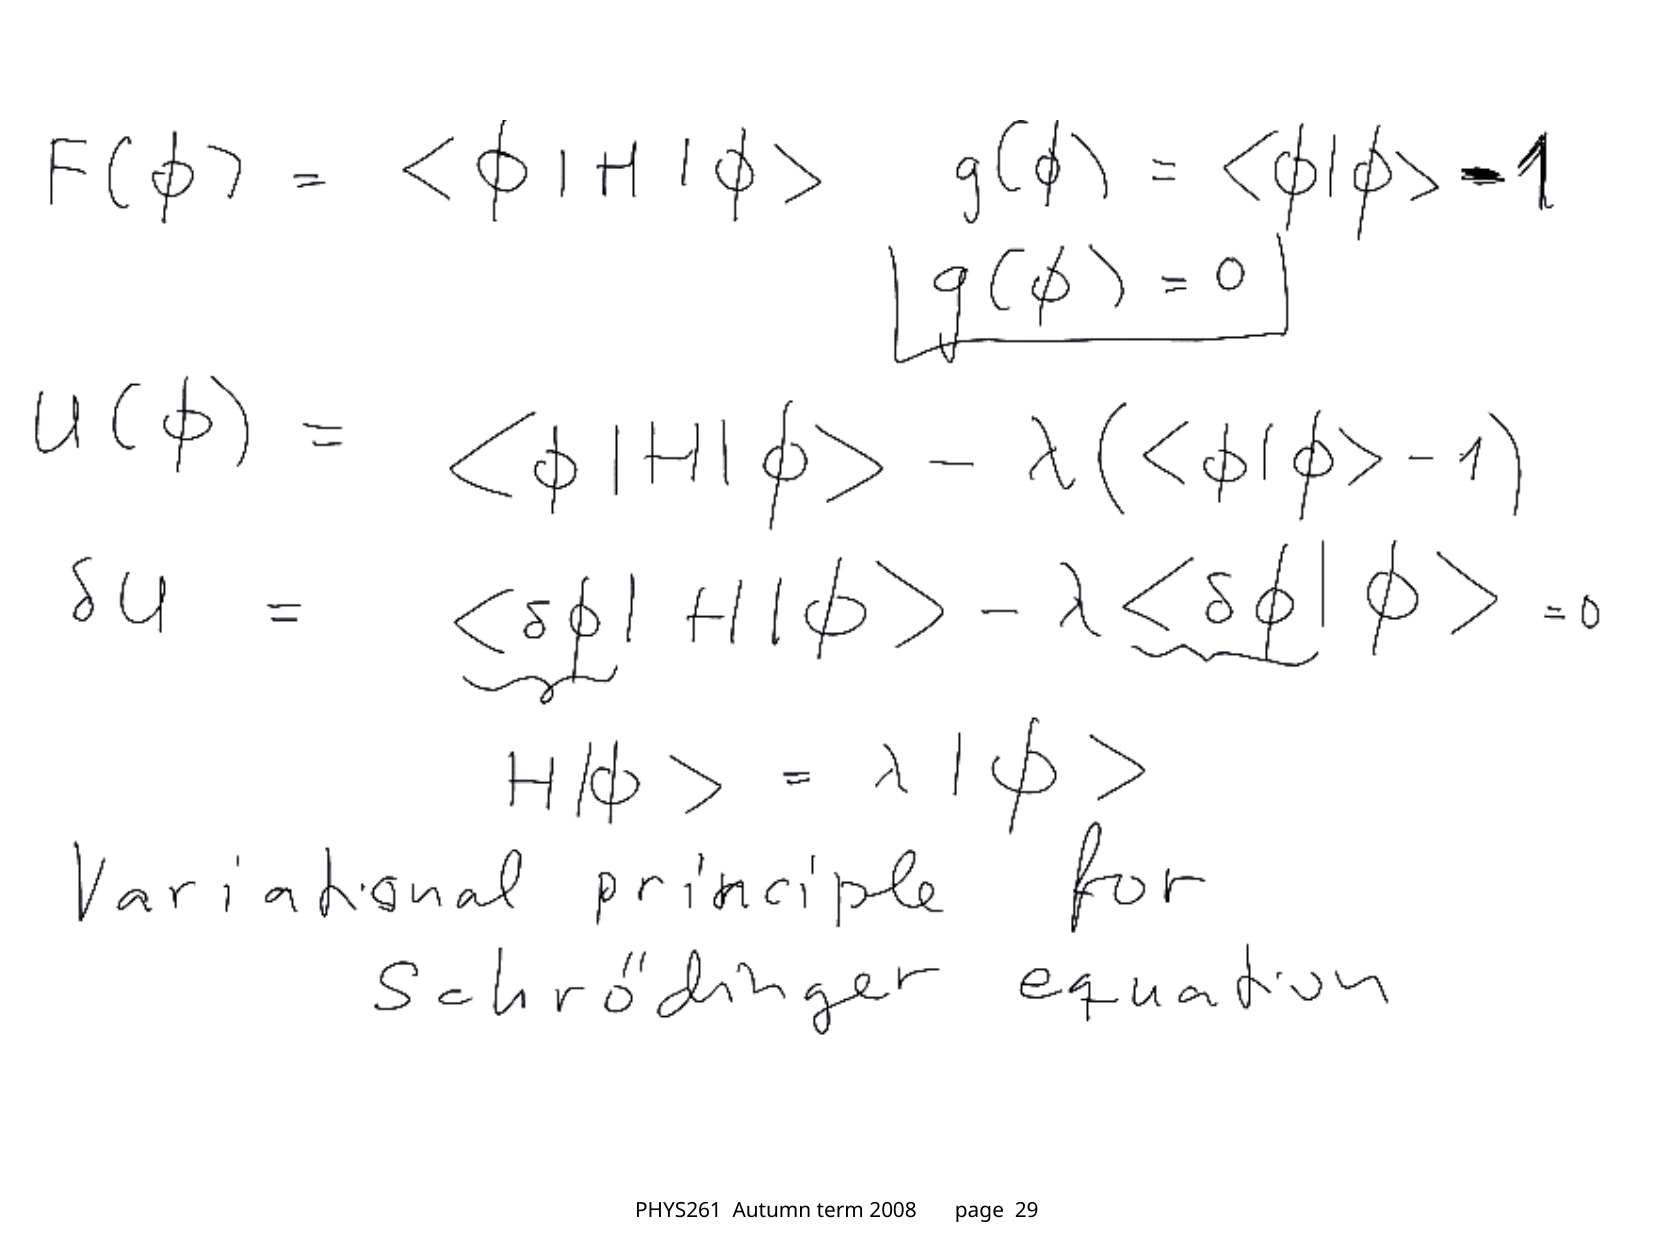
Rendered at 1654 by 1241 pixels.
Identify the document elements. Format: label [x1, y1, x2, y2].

picture [0, 120, 1654, 1116]
